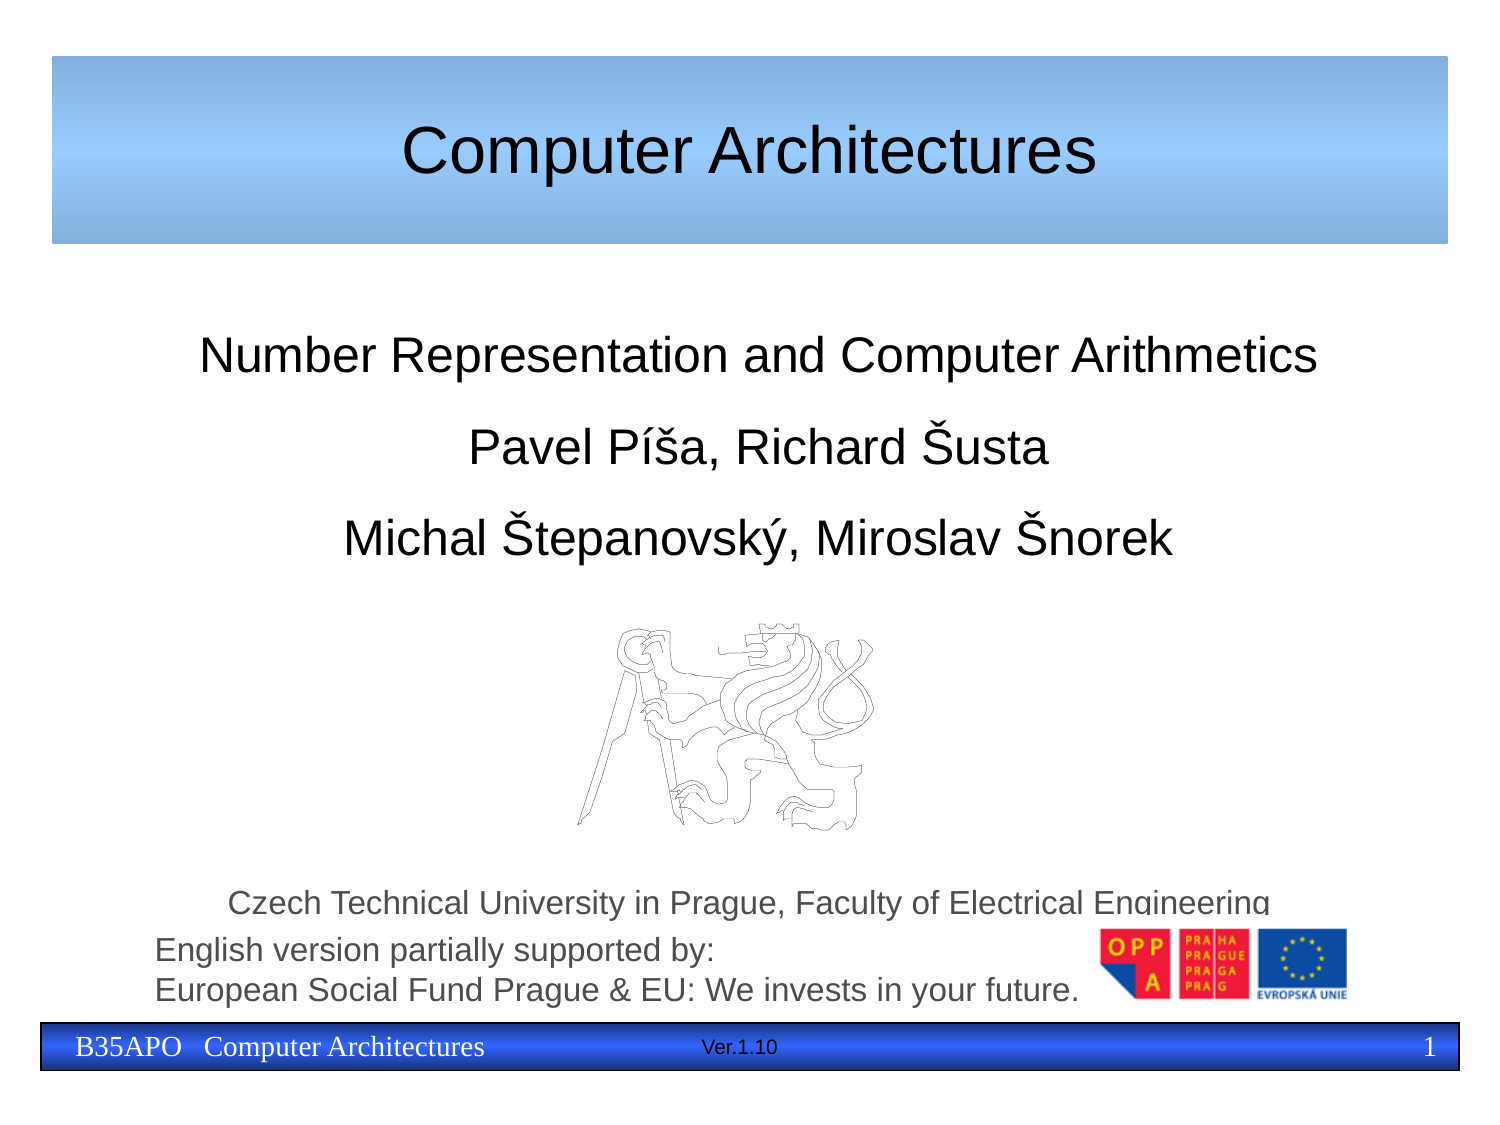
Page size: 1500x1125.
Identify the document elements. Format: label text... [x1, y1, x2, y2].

text_box Number Representation and Computer Arithmetics Pavel Píša, Richard Šusta Michal Štepanovský, Miroslav Šnorek [53, 315, 1447, 574]
chart [574, 620, 879, 837]
text_box Czech Technical University in Prague, Faculty of Electrical Engineering [199, 873, 1301, 920]
text_box English version partially supported by: European Social Fund Prague & EU: We invests in your future. [139, 920, 1140, 1016]
text_box Ver.1.10 [686, 1028, 805, 1065]
picture [1087, 915, 1361, 1013]
title Computer Architectures [52, 56, 1448, 244]
